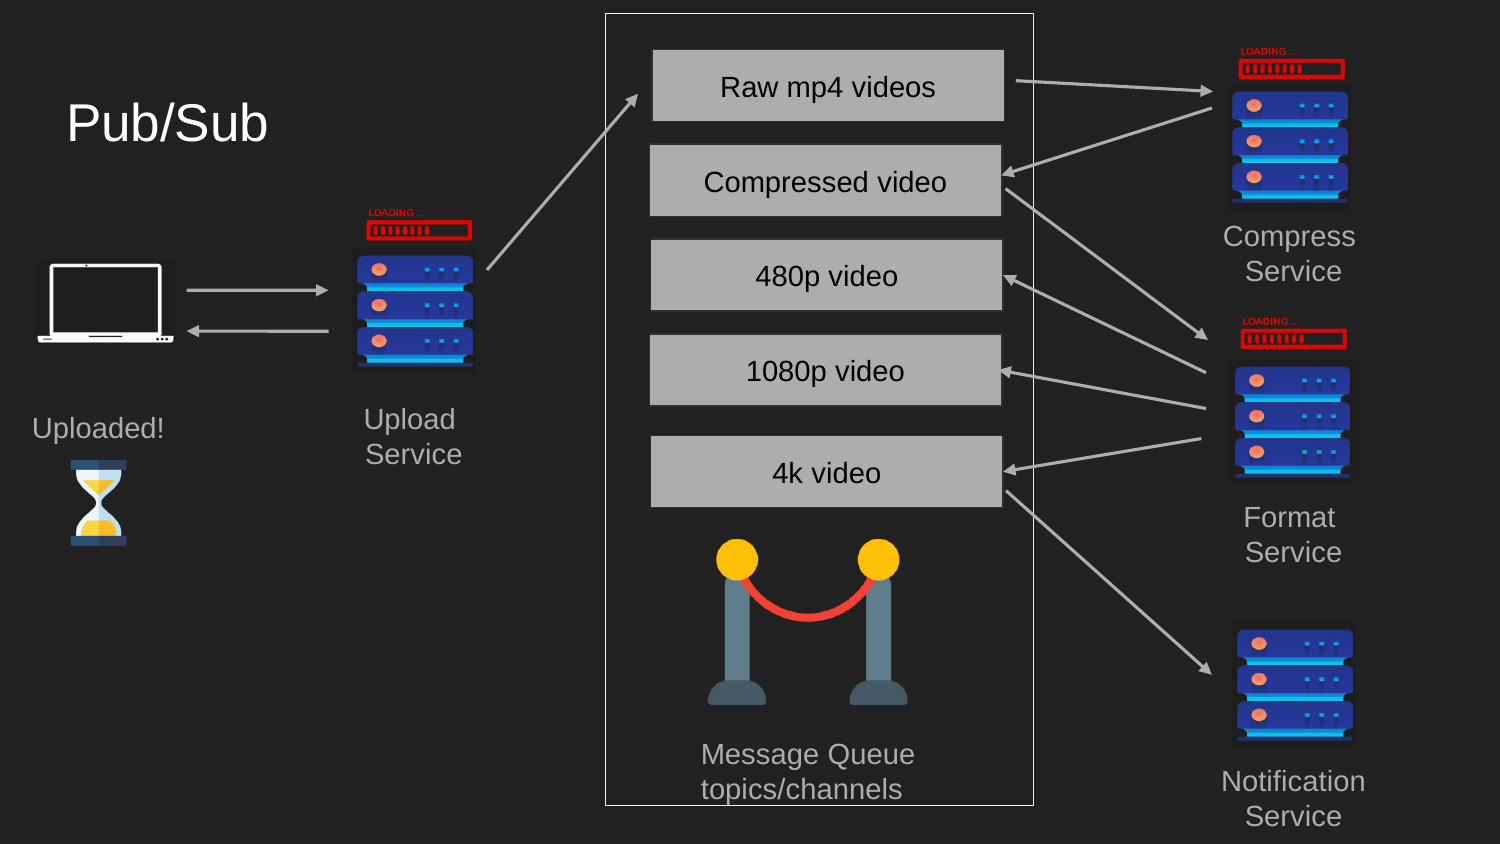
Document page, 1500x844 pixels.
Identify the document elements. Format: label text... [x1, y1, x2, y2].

text_box Message Queue topics/channels [685, 719, 969, 830]
picture [363, 202, 475, 246]
picture [1229, 359, 1353, 485]
text_box Notification Service [1184, 747, 1403, 840]
text_box 480p video [650, 239, 1004, 312]
text_box Uploaded! [16, 394, 212, 437]
picture [51, 457, 146, 552]
text_box 1080p video [649, 333, 1002, 407]
text_box Compress Service [1184, 202, 1403, 295]
text_box Upload Service [304, 385, 524, 478]
picture [35, 259, 177, 345]
text_box Raw mp4 videos [652, 49, 1005, 122]
picture [1237, 311, 1350, 355]
title Pub/Sub [51, 72, 415, 167]
picture [1231, 622, 1356, 748]
picture [352, 248, 476, 374]
text_box 4k video [650, 435, 1004, 508]
picture [1227, 41, 1351, 210]
picture [700, 517, 915, 732]
text_box Format Service [1184, 483, 1403, 576]
text_box Compressed video [649, 144, 1002, 217]
